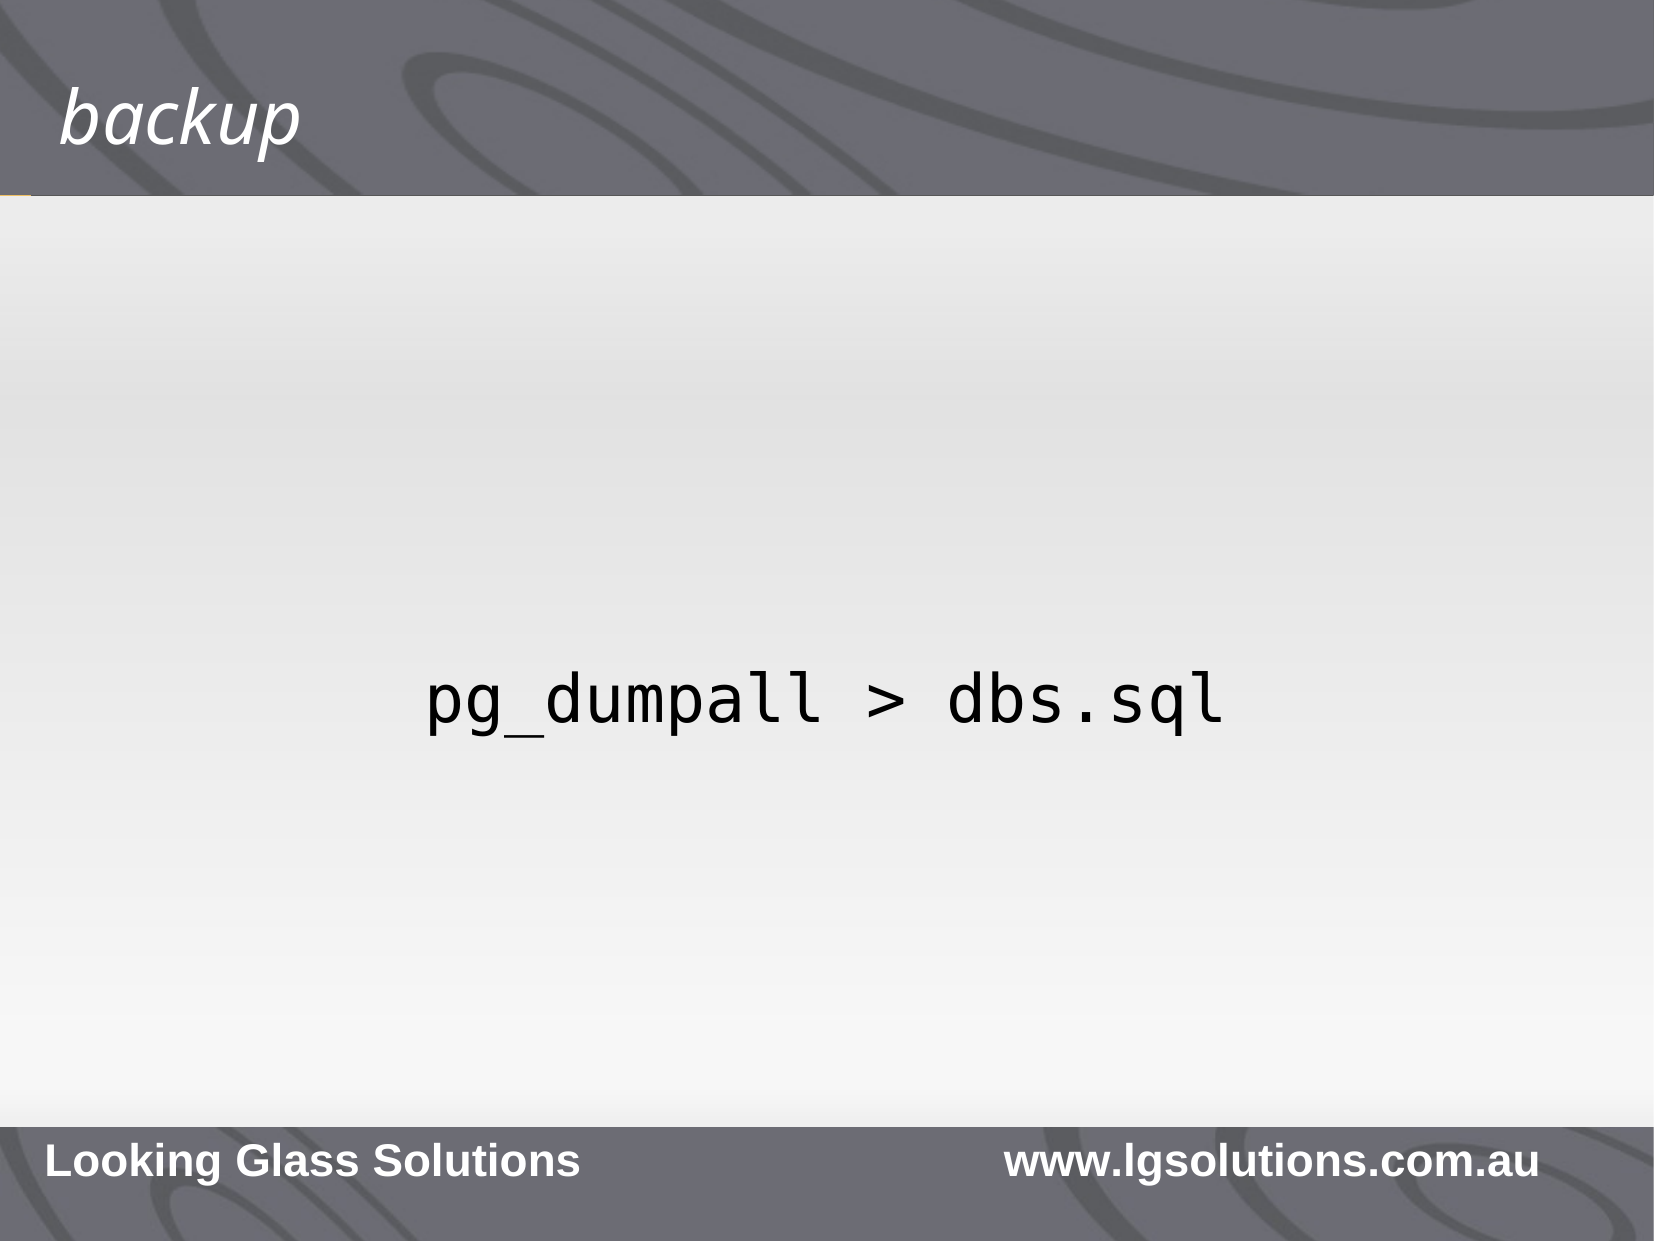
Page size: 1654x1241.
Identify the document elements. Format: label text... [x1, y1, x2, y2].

subtitle pg_dumpall > dbs.sql [82, 297, 1571, 1102]
title backup [59, 48, 1270, 182]
picture [0, 0, 1654, 1241]
